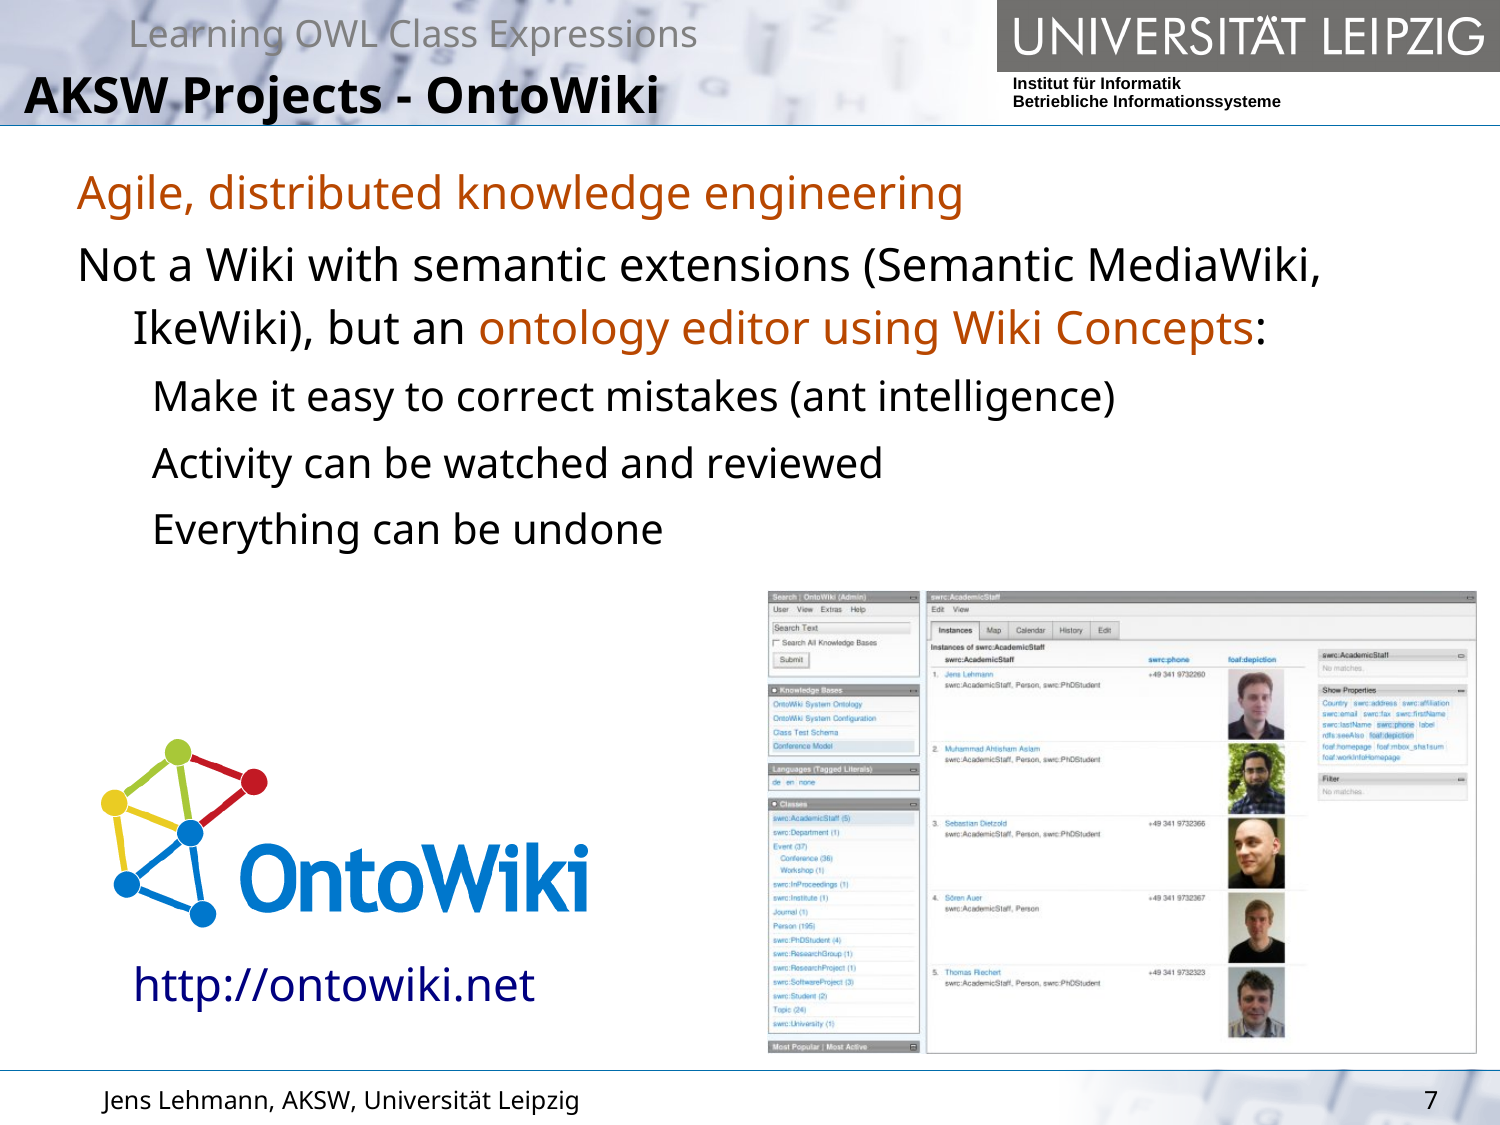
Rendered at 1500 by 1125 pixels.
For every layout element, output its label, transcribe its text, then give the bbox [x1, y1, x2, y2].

picture [100, 738, 591, 934]
picture [1057, 1071, 1500, 1125]
picture [767, 590, 1477, 1054]
title AKSW Projects - OntoWiki [24, 63, 1034, 125]
picture [0, 0, 1500, 125]
text_box http://ontowiki.net [118, 944, 588, 1016]
list Agile, distributed knowledge engineering Not a Wiki with semantic extensions (Semantic MediaWiki, IkeWiki), but an ontology editor using Wiki Concepts: Make it easy to correct mistakes (ant intelligence) Activity can be watched and reviewed Everything can be undone [76, 160, 1402, 1034]
